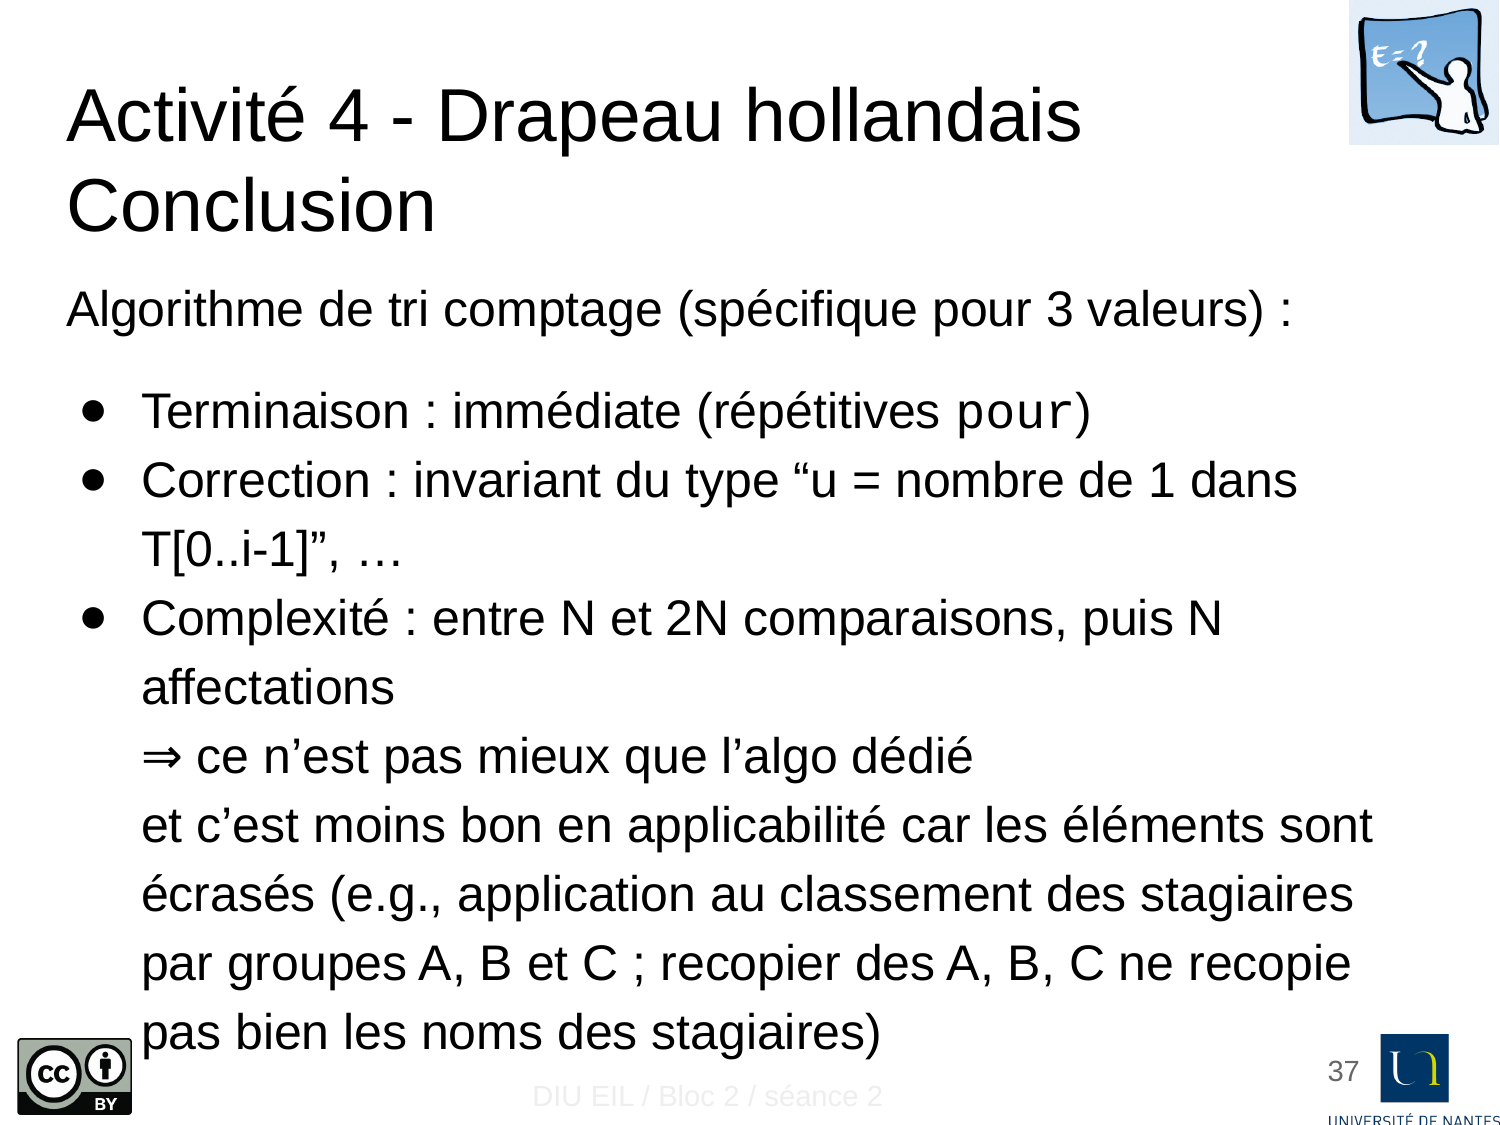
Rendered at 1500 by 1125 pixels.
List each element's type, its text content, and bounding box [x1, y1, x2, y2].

picture [1329, 1034, 1500, 1125]
slide_number <numéro> [1284, 1038, 1375, 1102]
list Algorithme de tri comptage (spécifique pour 3 valeurs) : Terminaison : immédiate (répétitives pour) Correction : invariant du type “u = nombre de 1 dans T[0..i-1]”, … Complexité : entre N et 2N comparaisons, puis N affectations ⇒ ce n’est pas mieux que l’algo dédié et c’est moins bon en applicabilité car les éléments sont écrasés (e.g., application au classement des stagiaires par groupes A, B et C ; recopier des A, B, C ne recopie pas bien les noms des stagiaires) [51, 252, 1449, 1064]
picture [1349, 0, 1499, 145]
title Activité 4 - Drapeau hollandais Conclusion [51, 51, 1449, 223]
picture [17, 1038, 132, 1115]
